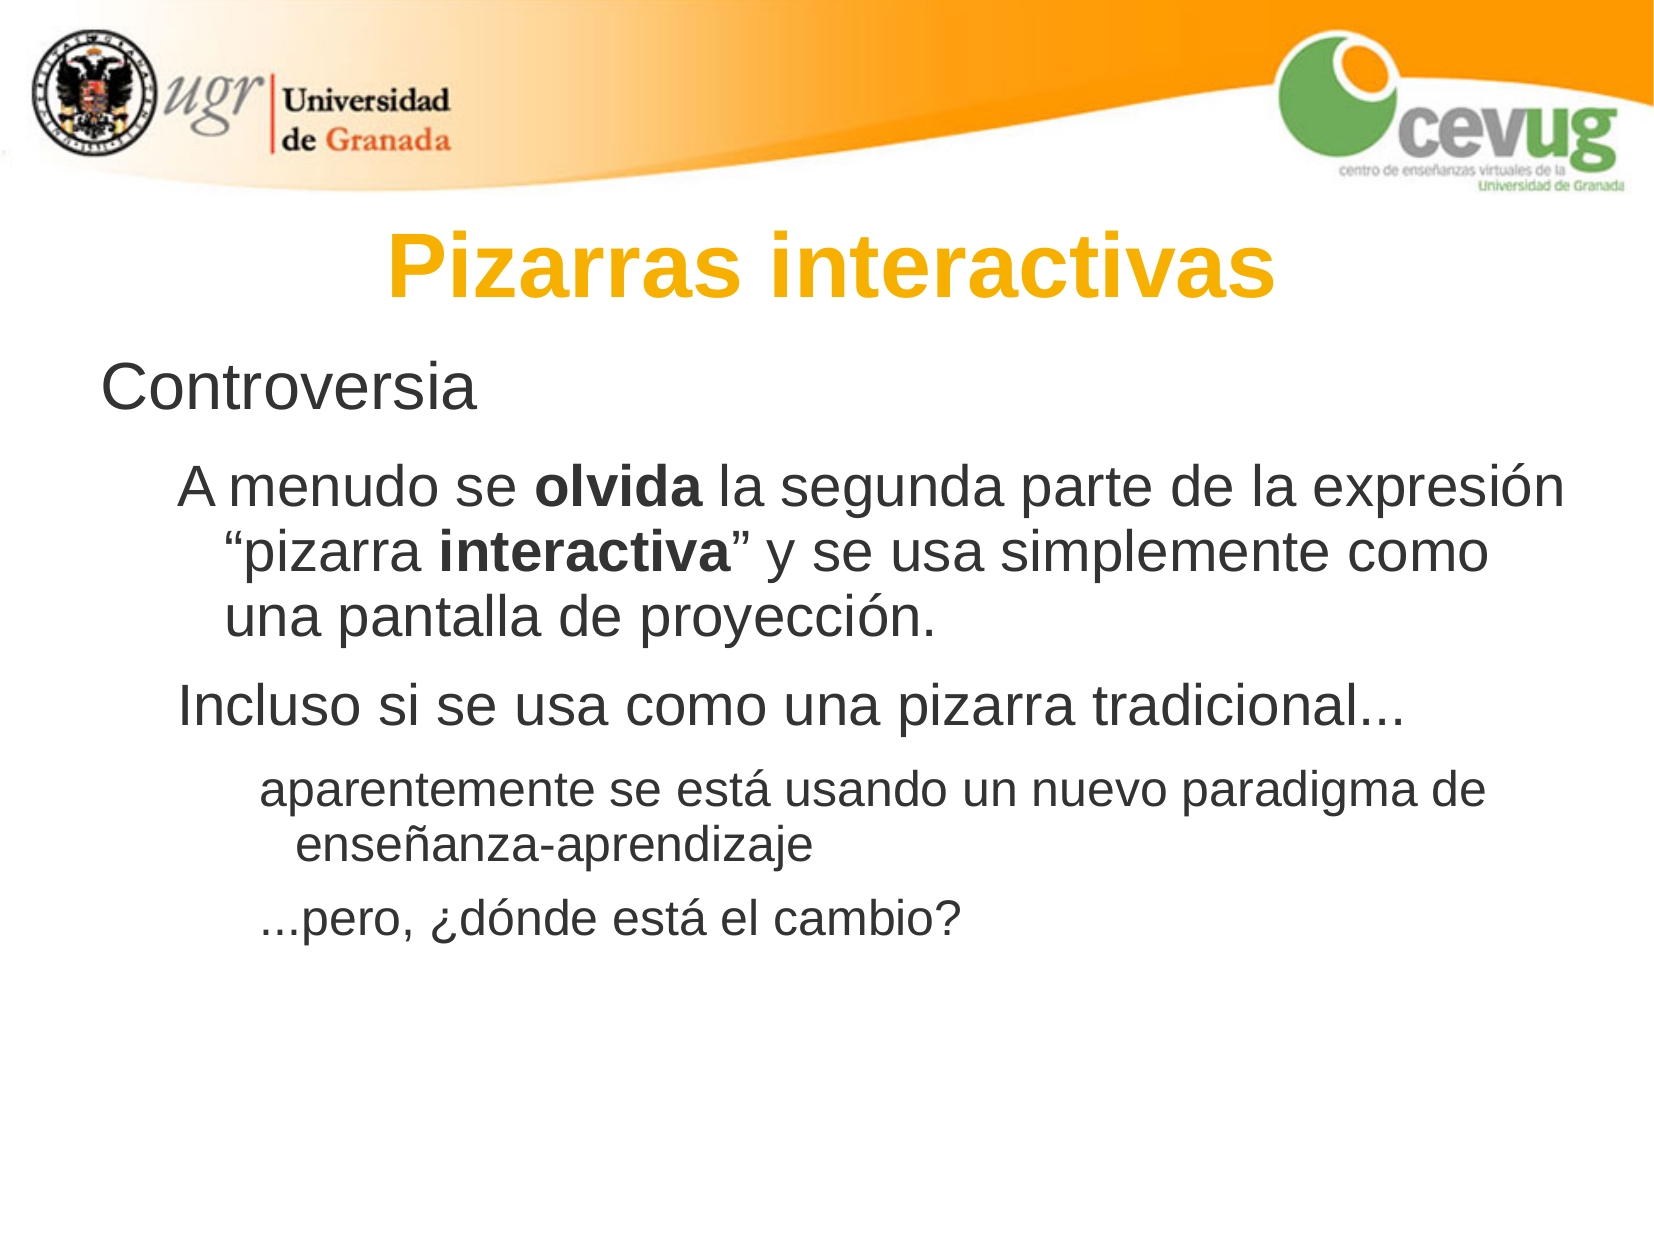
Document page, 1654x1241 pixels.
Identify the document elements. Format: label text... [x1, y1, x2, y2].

title Pizarras interactivas [88, 177, 1577, 355]
list Controversia A menudo se olvida la segunda parte de la expresión “pizarra interactiva” y se usa simplemente como una pantalla de proyección. Incluso si se usa como una pizarra tradicional... aparentemente se está usando un nuevo paradigma de enseñanza-aprendizaje ...pero, ¿dónde está el cambio? [82, 349, 1571, 1168]
